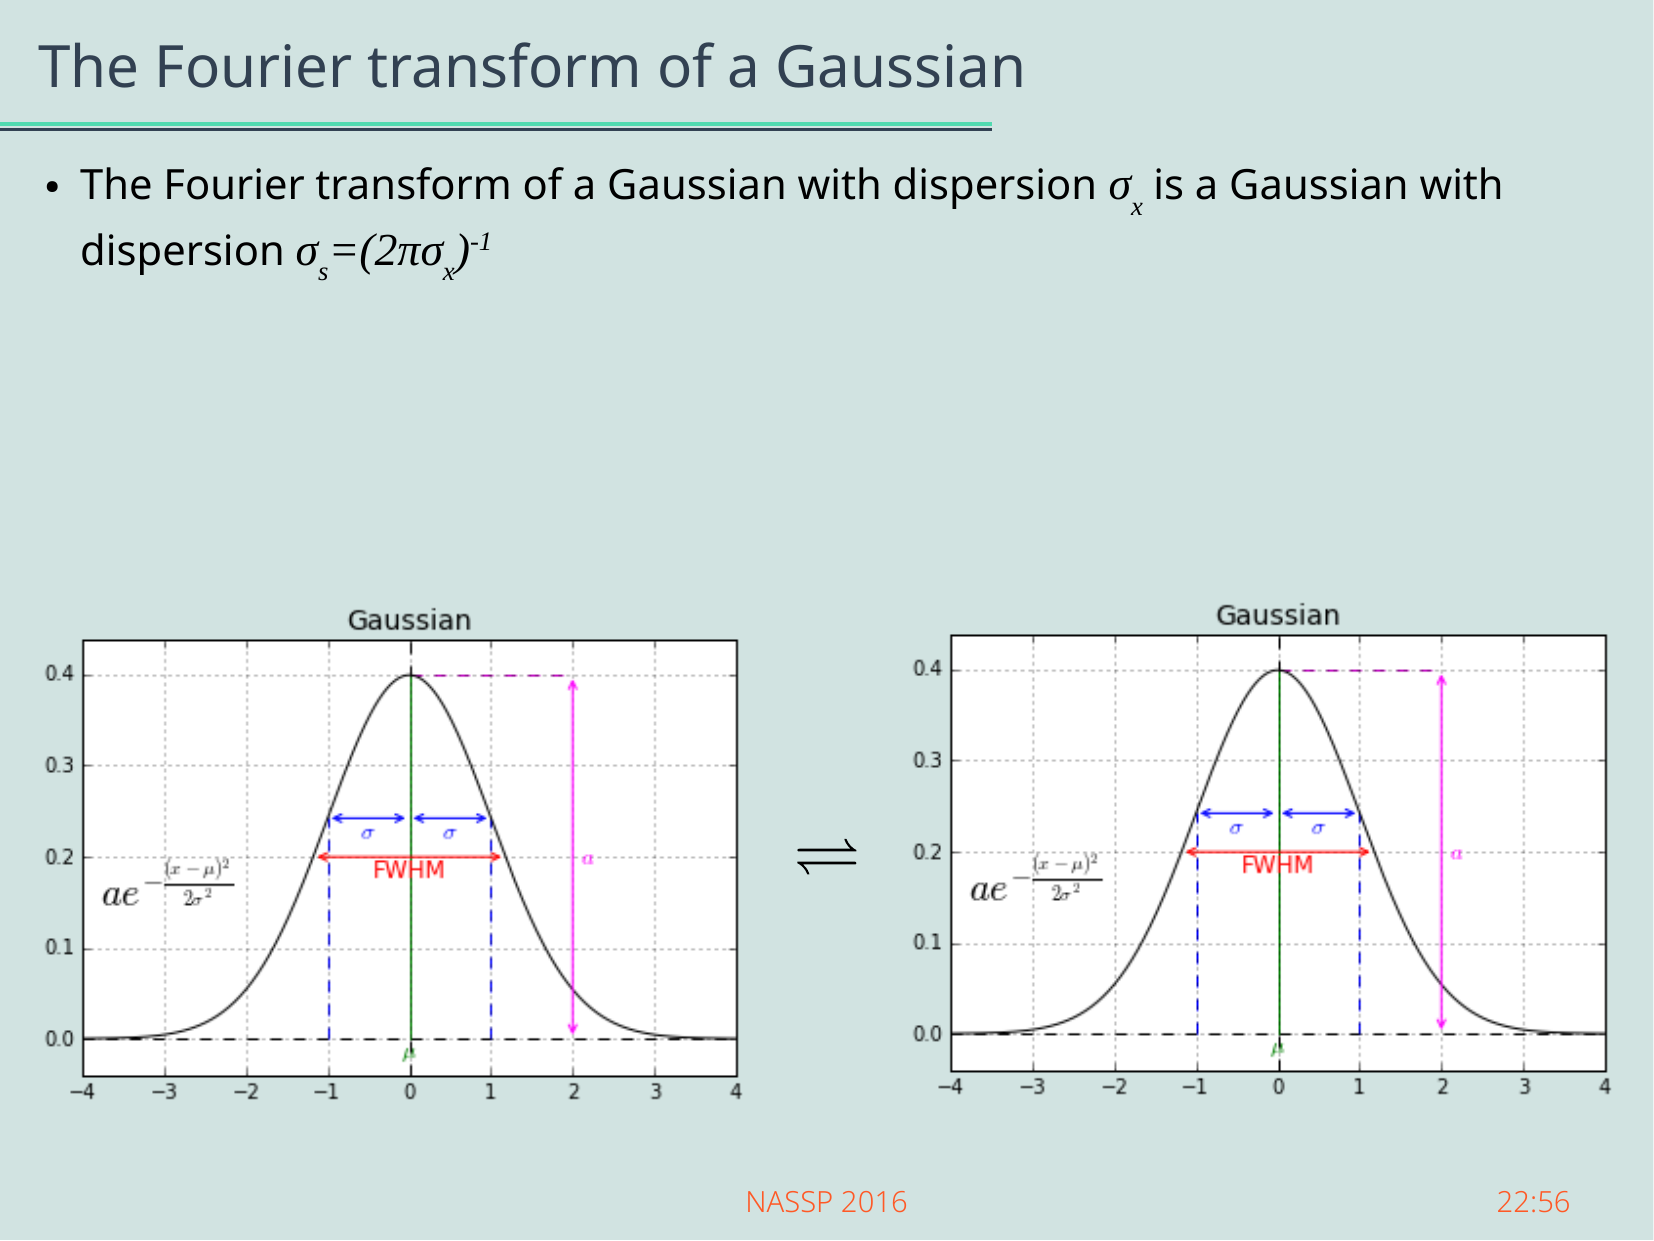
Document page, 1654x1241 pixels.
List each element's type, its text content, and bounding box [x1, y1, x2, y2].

picture [30, 595, 756, 1117]
text_box [793, 838, 861, 875]
text_box The Fourier transform of a Gaussian with dispersion σx is a Gaussian with dispersion σs=(2πσx)-1 [30, 147, 1637, 1170]
picture [898, 590, 1625, 1112]
text_box The Fourier transform of a Gaussian [23, 17, 1347, 103]
